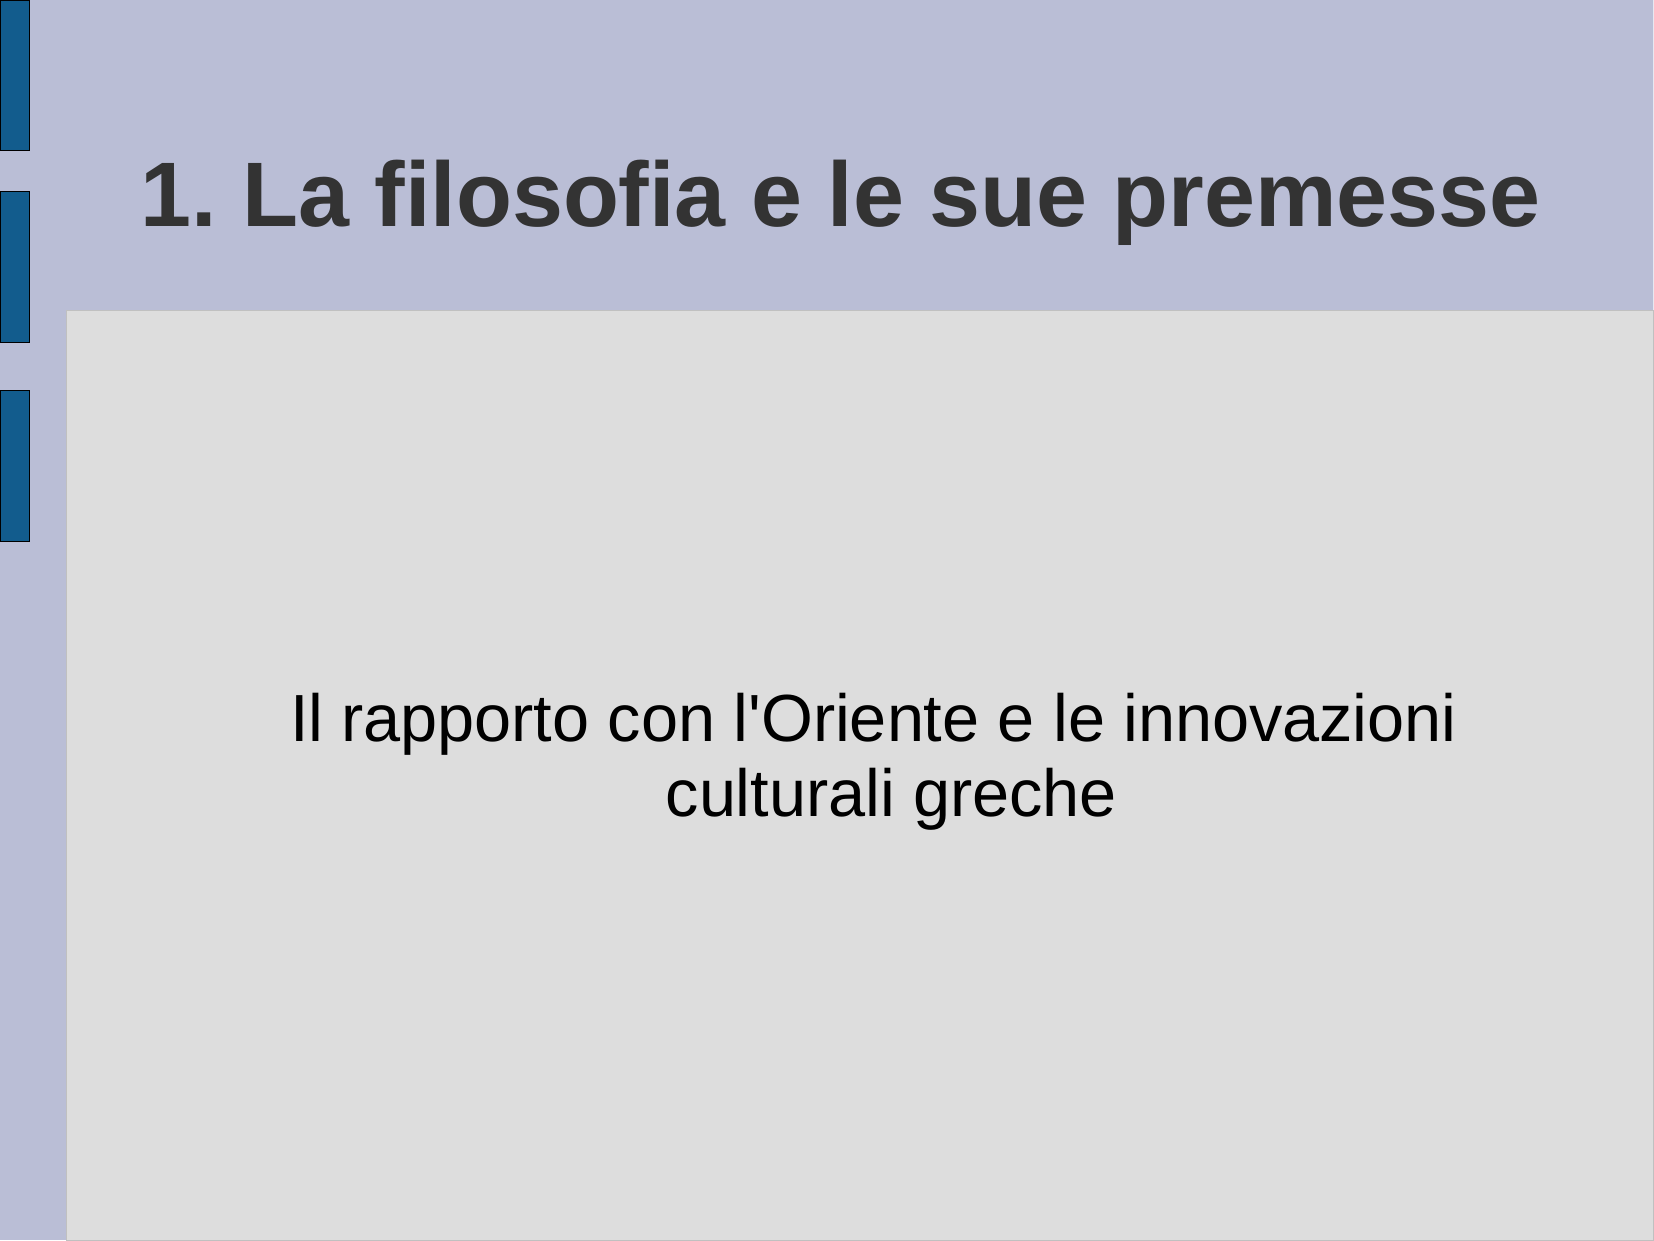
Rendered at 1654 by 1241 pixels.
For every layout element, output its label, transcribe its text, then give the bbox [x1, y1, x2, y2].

title 1. La filosofia e le sue premesse [59, 91, 1625, 299]
subtitle Il rapporto con l'Oriente e le innovazioni culturali greche [178, 364, 1570, 1147]
